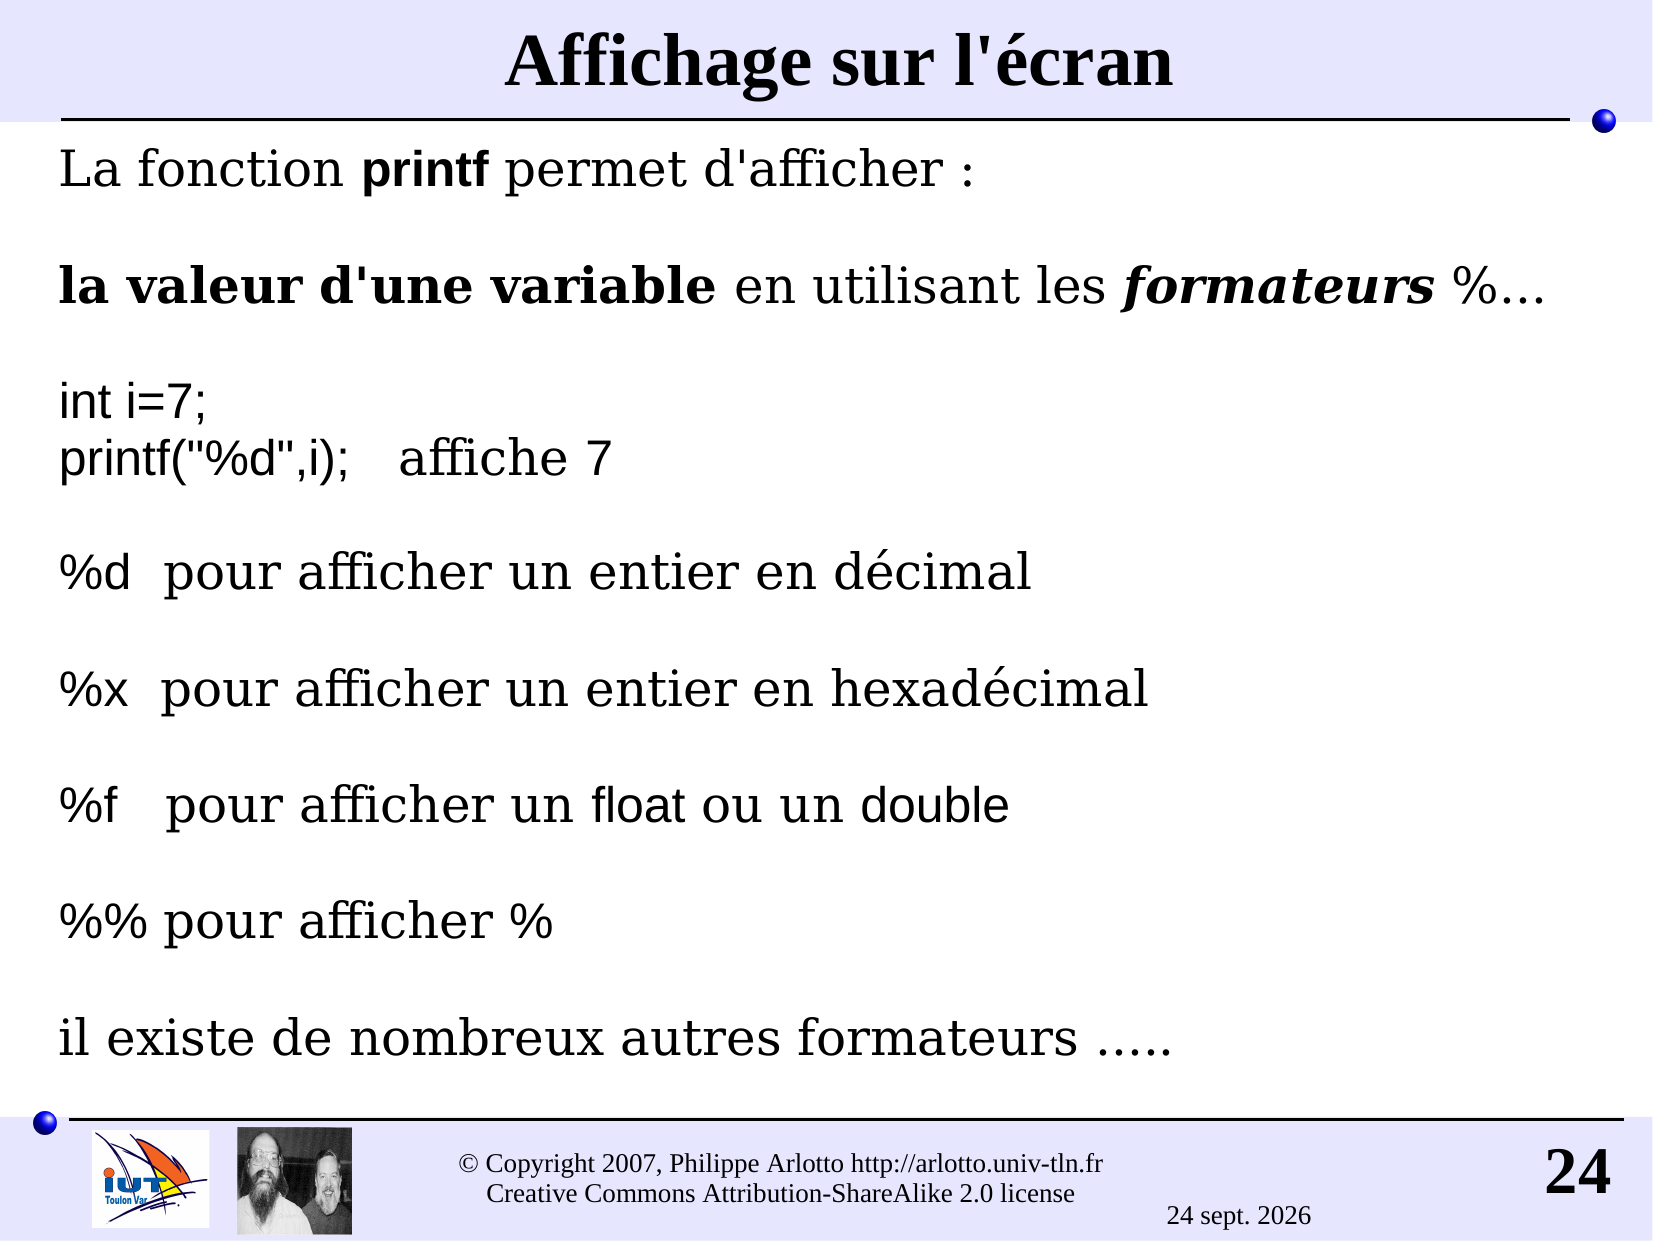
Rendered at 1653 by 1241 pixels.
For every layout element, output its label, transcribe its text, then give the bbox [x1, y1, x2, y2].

text_box La fonction printf permet d'afficher : la valeur d'une variable en utilisant les formateurs %... int i=7; printf("%d",i); affiche 7 %d pour afficher un entier en décimal %x pour afficher un entier en hexadécimal %f pour afficher un float ou un double %% pour afficher % il existe de nombreux autres formateurs ..... [58, 139, 1624, 1229]
picture [237, 1229, 352, 1235]
title Affichage sur l'écran [95, 11, 1585, 110]
